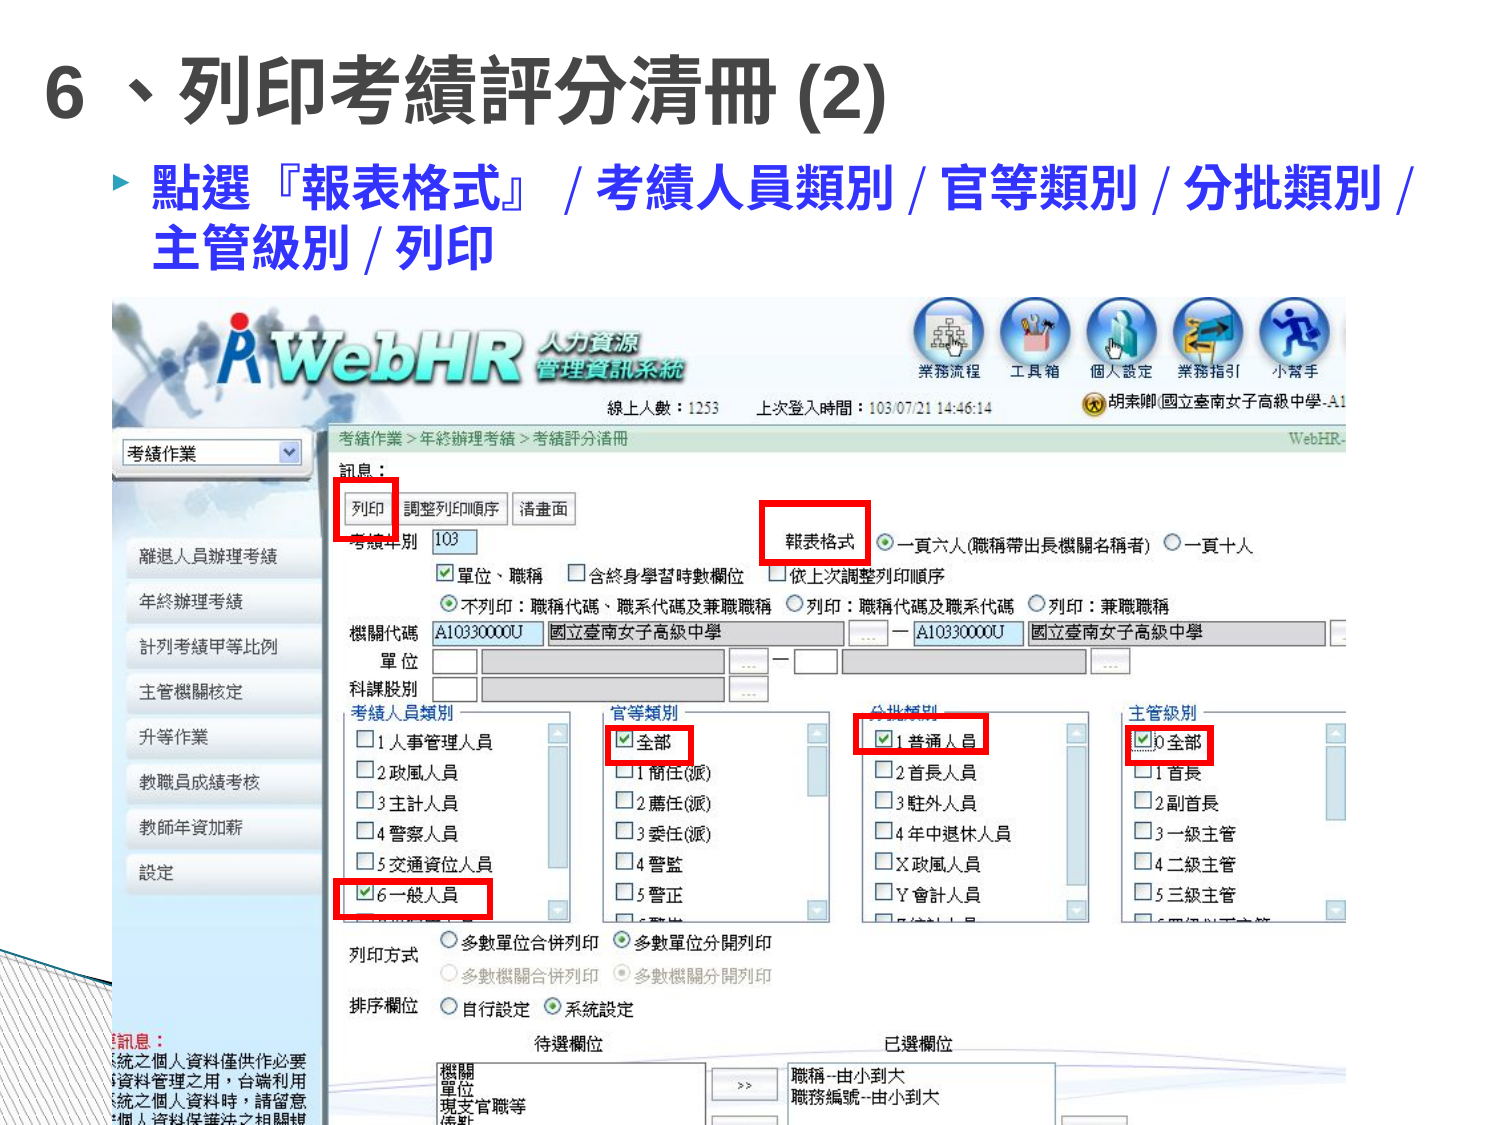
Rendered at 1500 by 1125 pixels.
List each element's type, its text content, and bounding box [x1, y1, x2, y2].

list 點選『報表格式』/考績人員類別/官等類別/分批類別/主管級別/列印 [76, 148, 1447, 892]
picture [0, 297, 1346, 1125]
text_box 6、列印考績評分清冊(2) [29, 30, 1459, 147]
